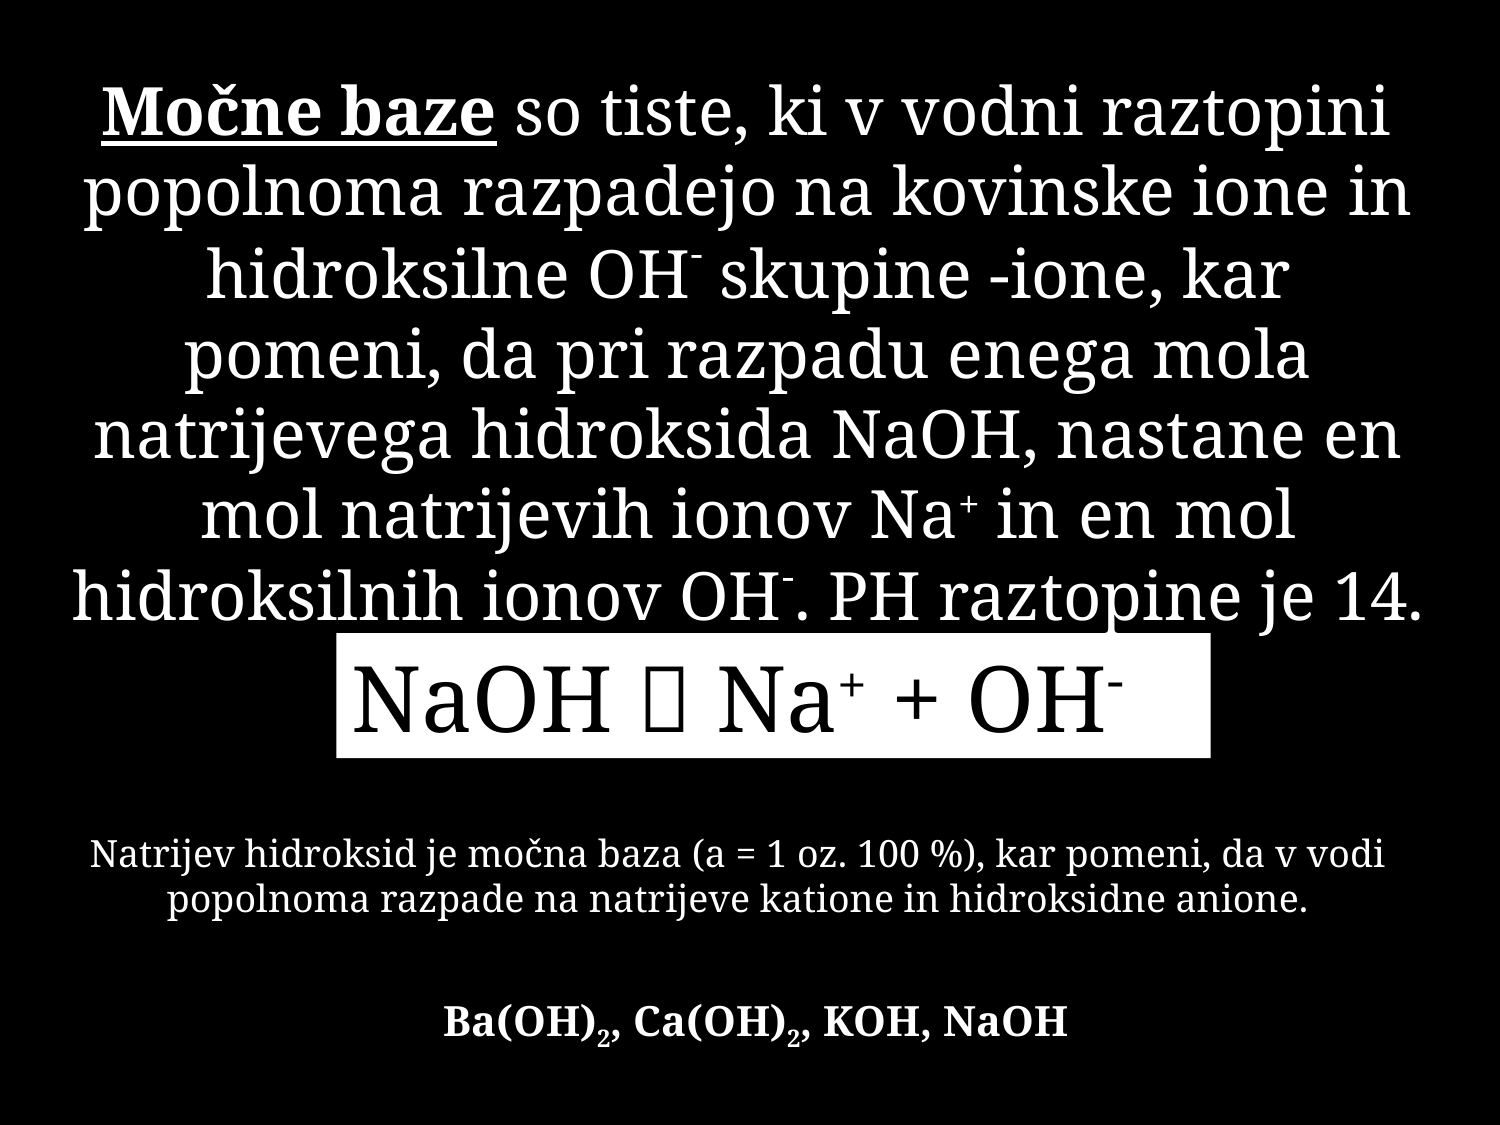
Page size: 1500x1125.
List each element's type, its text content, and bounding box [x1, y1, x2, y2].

text_box Ba(OH)2, Ca(OH)2, KOH, NaOH [76, 987, 1436, 1060]
text_box Natrijev hidroksid je močna baza (a = 1 oz. 100 %), kar pomeni, da v vodi popolnoma razpade na natrijeve katione in hidroksidne anione. [41, 822, 1435, 928]
list Močne baze so tiste, ki v vodni raztopini popolnoma razpadejo na kovinske ione in hidroksilne OH- skupine -ione, kar pomeni, da pri razpadu enega mola natrijevega hidroksida NaOH, nastane en mol natrijevih ionov Na+ in en mol hidroksilnih ionov OH-. PH raztopine je 14. [0, 61, 1442, 1125]
text_box NaOH  Na+ + OH- [336, 633, 1211, 759]
